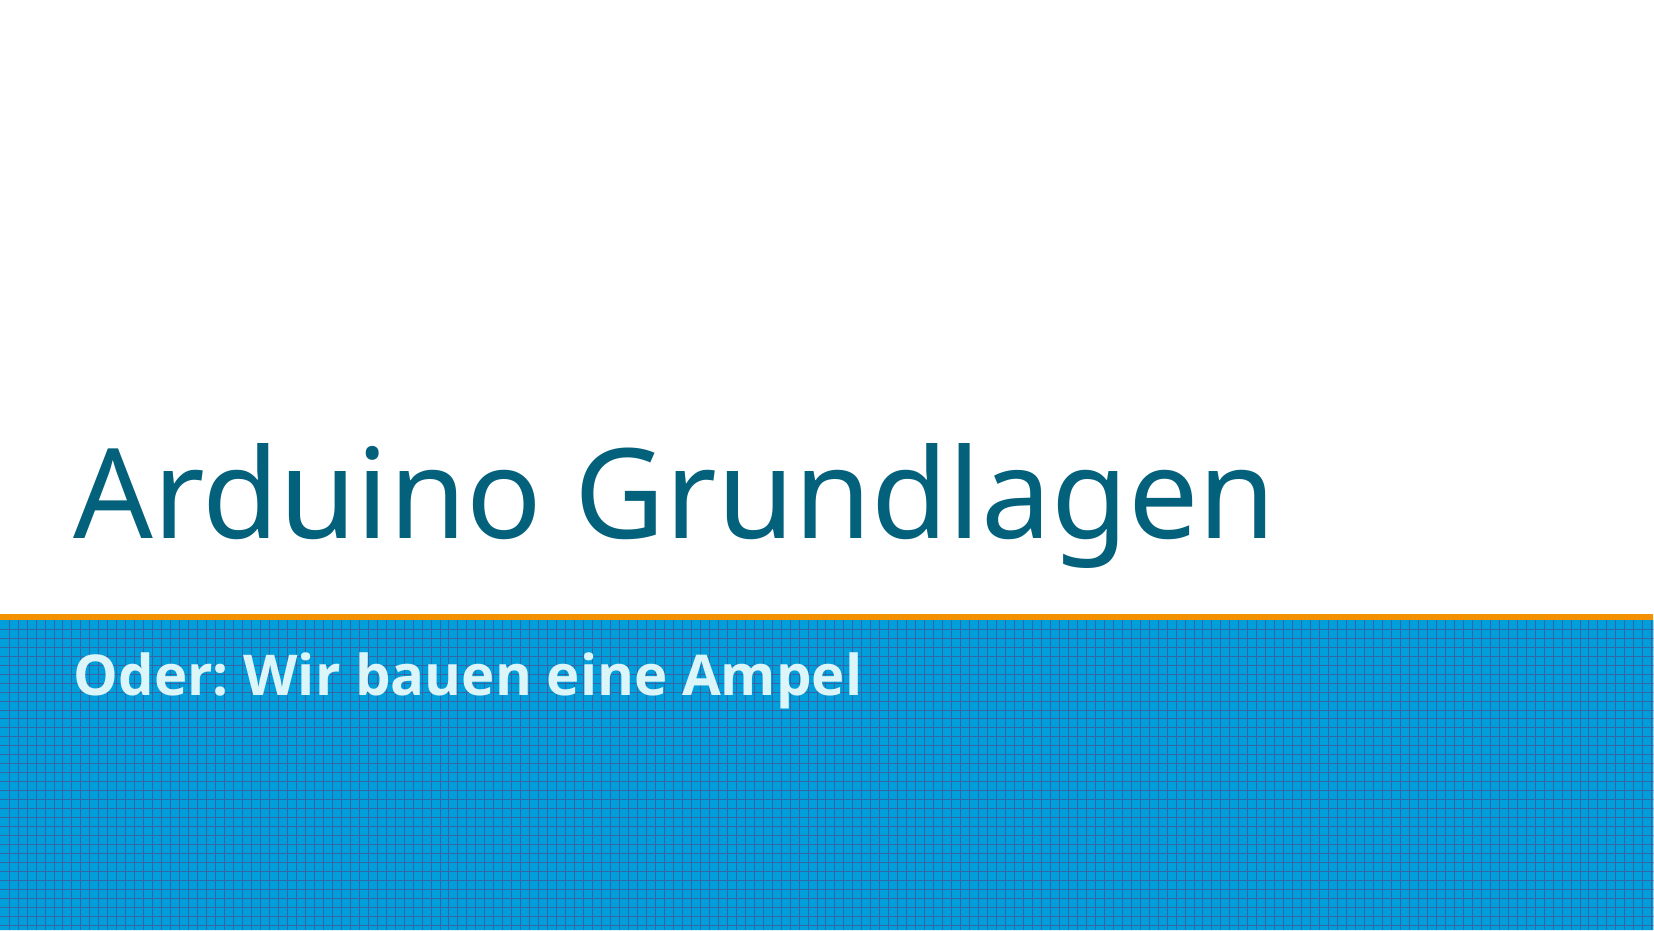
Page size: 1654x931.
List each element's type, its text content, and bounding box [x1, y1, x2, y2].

subtitle Oder: Wir bauen eine Ampel [73, 634, 1551, 827]
title Arduino Grundlagen [73, 44, 1551, 576]
